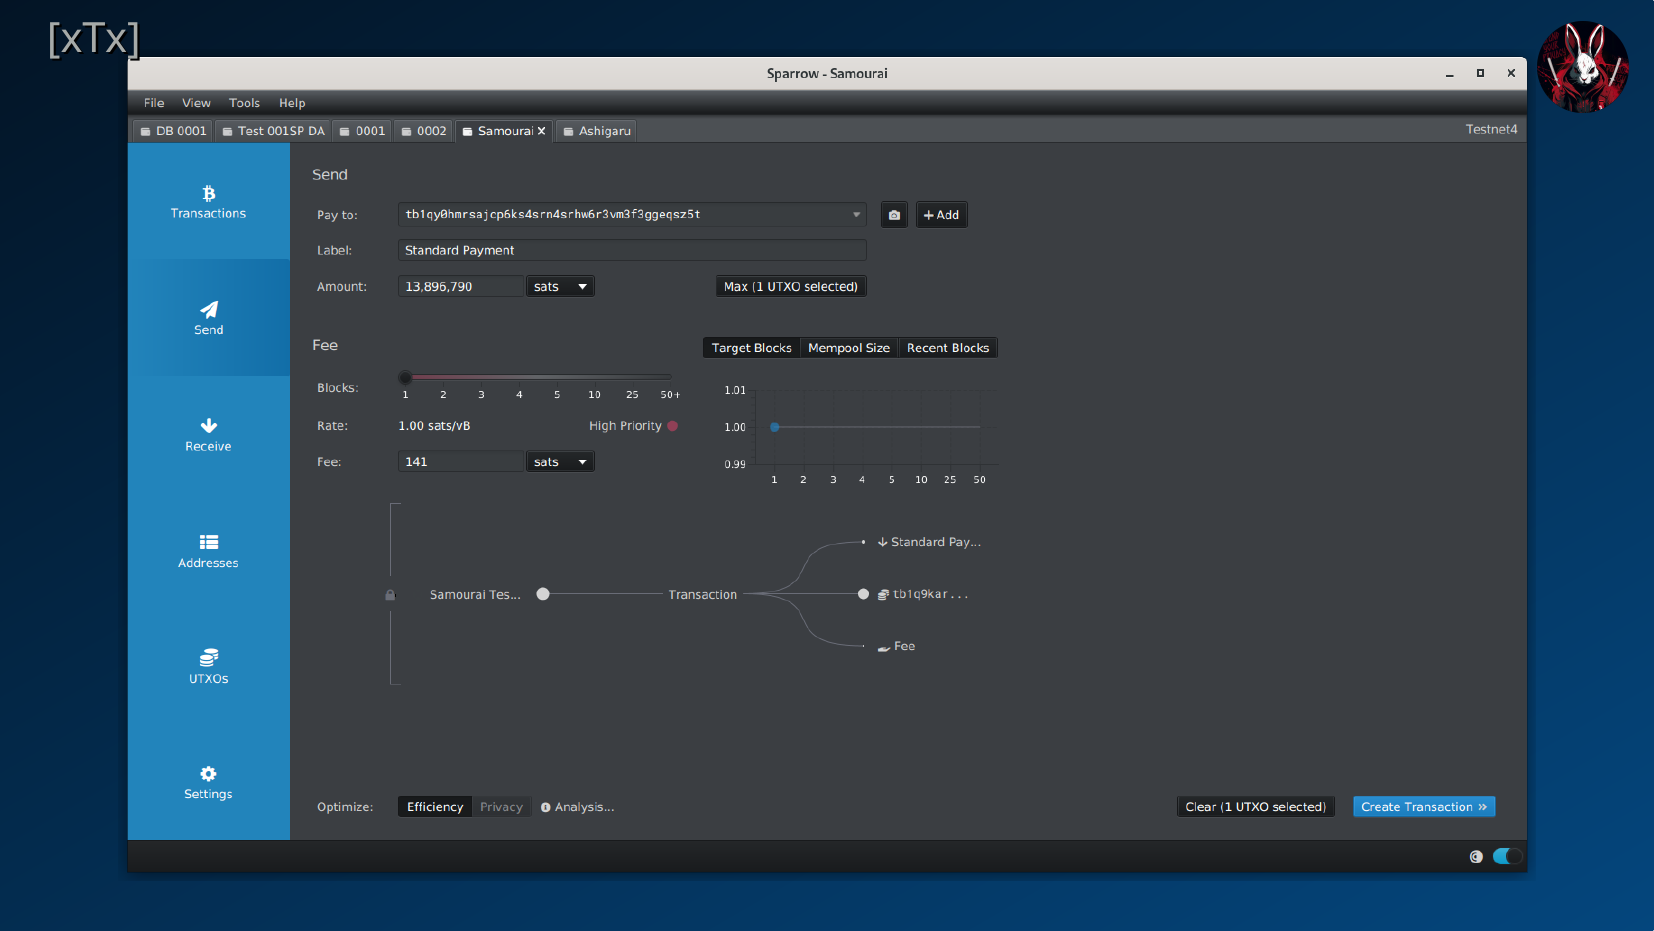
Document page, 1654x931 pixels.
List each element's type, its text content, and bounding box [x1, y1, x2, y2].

picture [1537, 21, 1629, 113]
picture [118, 49, 1536, 881]
text_box [xTx] [0, 0, 188, 76]
